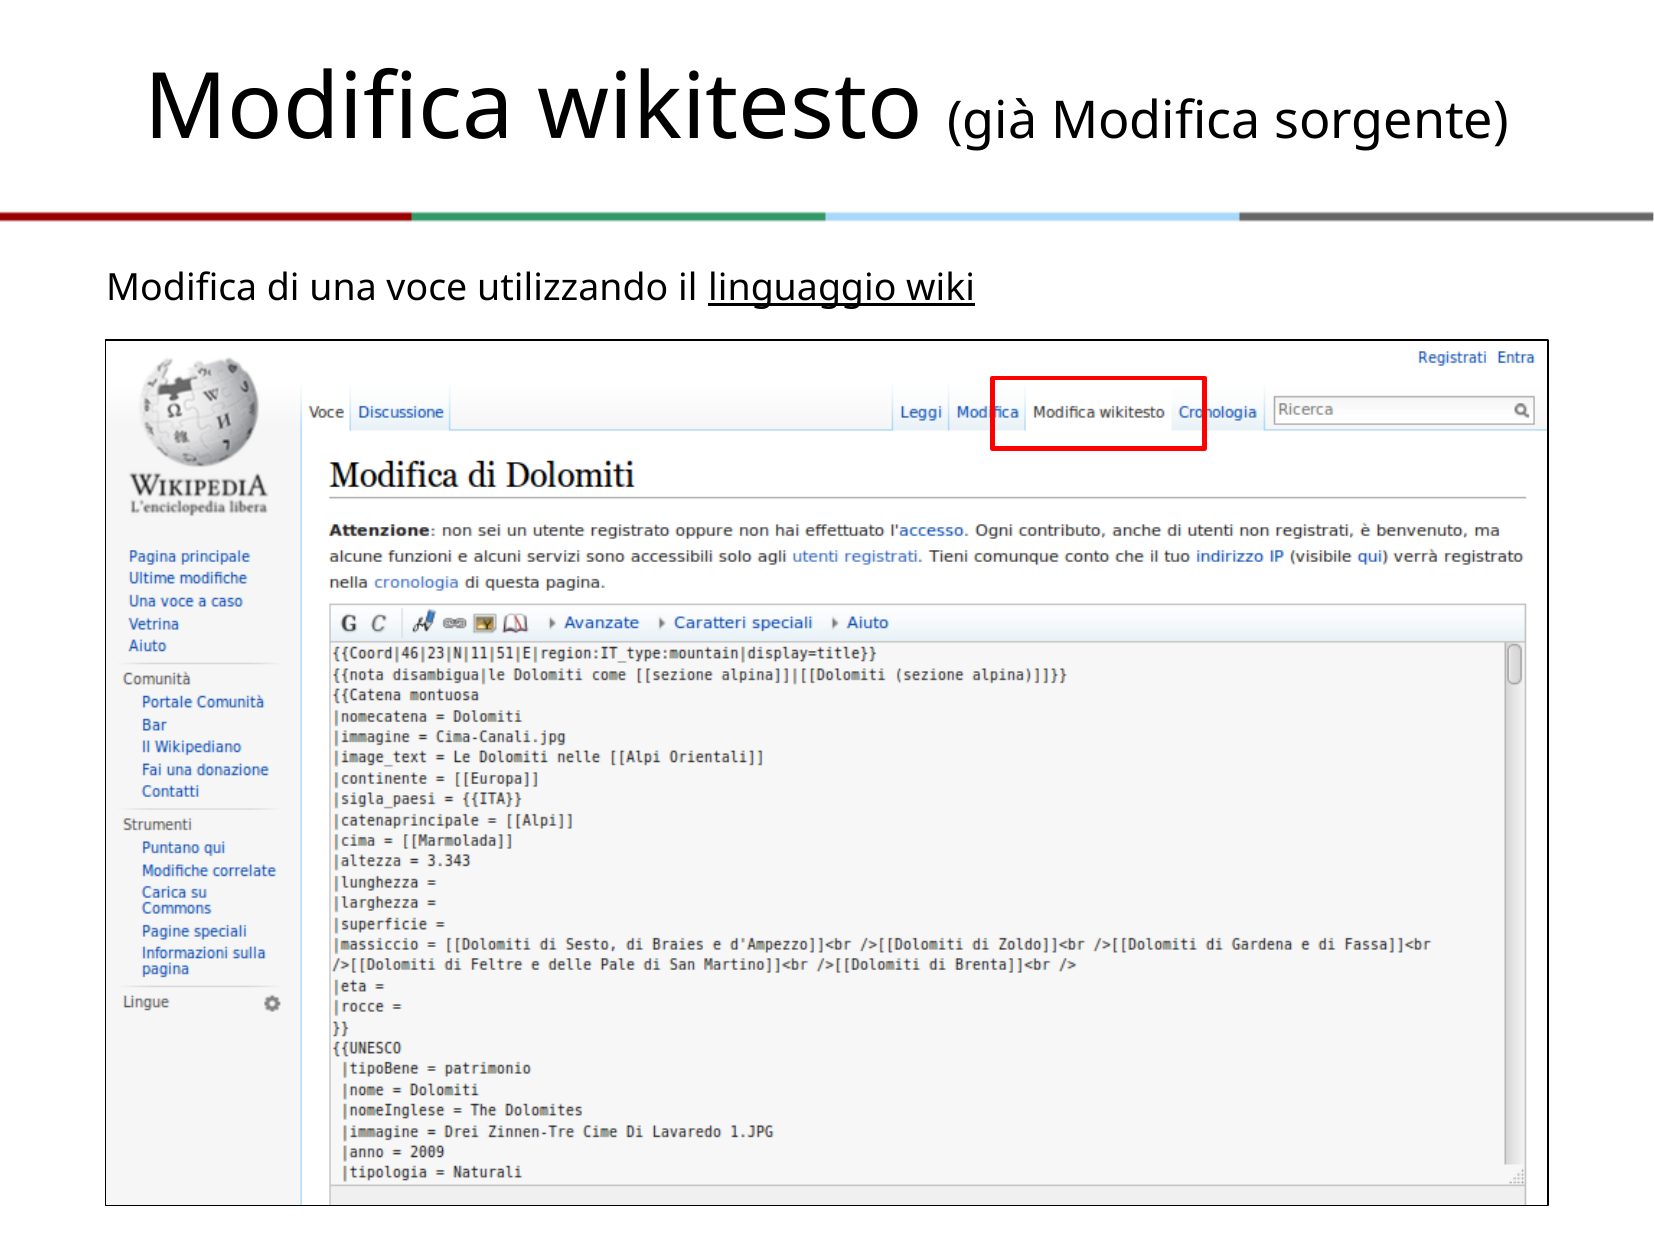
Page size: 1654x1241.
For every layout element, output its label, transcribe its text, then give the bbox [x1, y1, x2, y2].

title Modifica wikitesto (già Modifica sorgente) [0, 0, 1654, 200]
picture [106, 340, 1548, 1205]
picture [0, 200, 1654, 235]
list Modifica di una voce utilizzando il linguaggio wiki [106, 259, 1548, 319]
